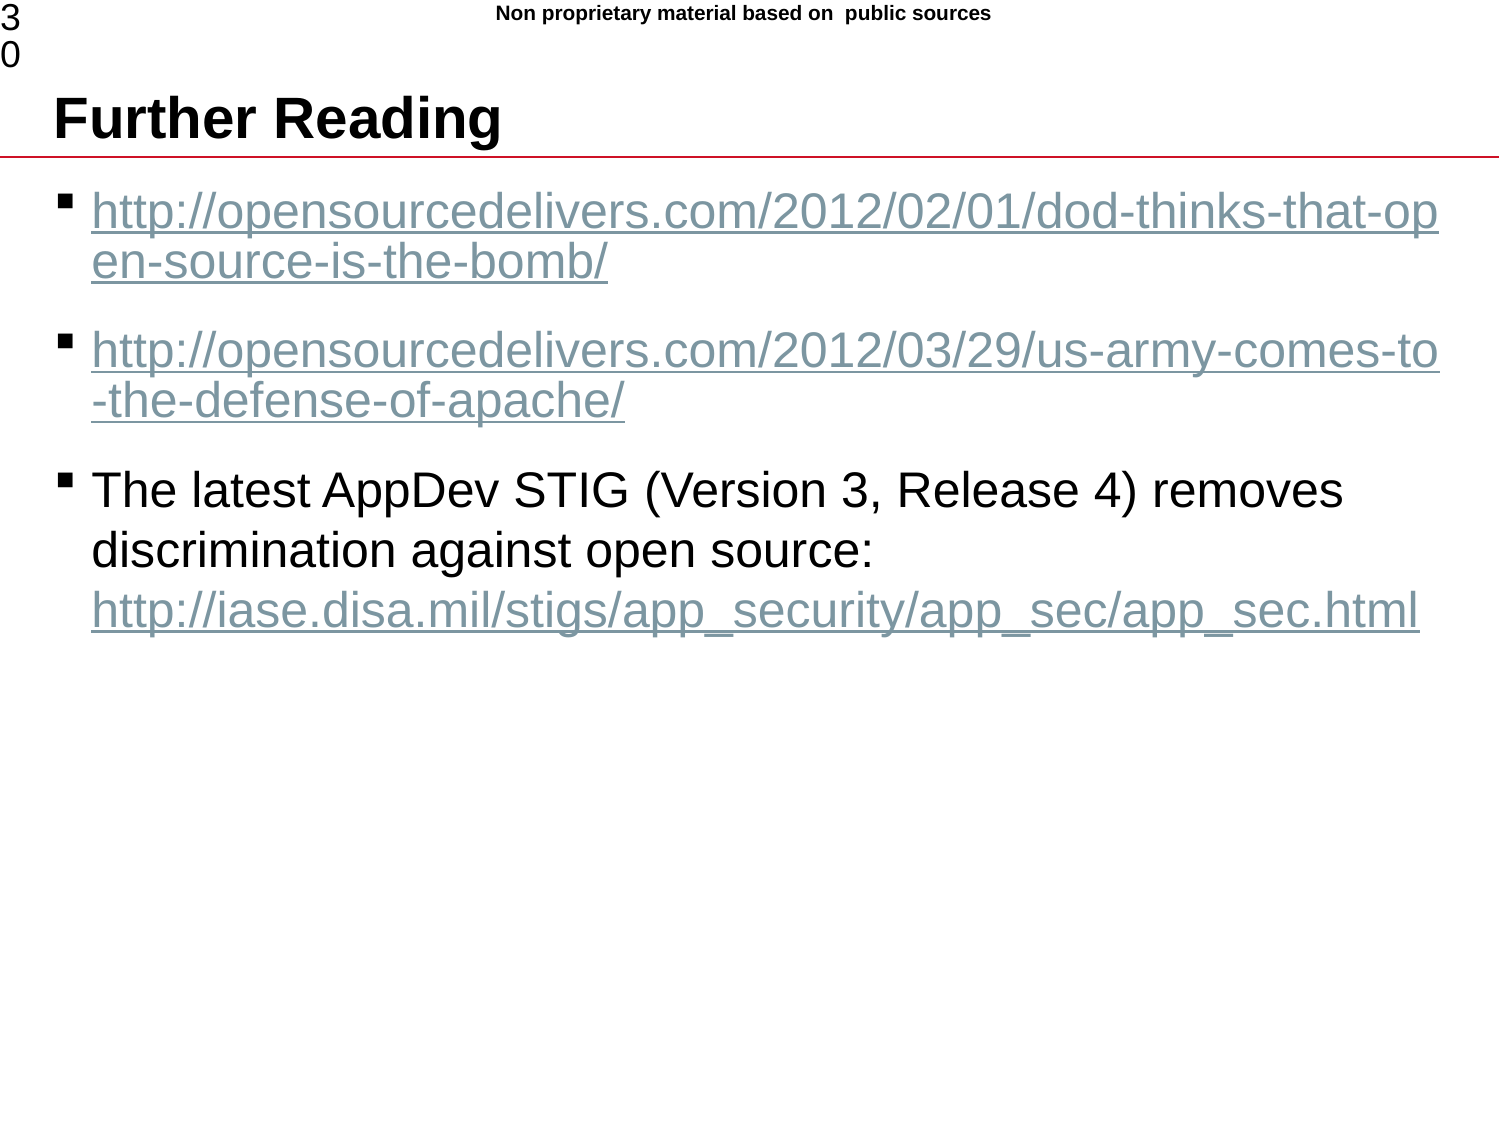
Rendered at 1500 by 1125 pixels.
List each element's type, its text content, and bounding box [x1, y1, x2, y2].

title Further Reading [38, 35, 1225, 158]
list http://opensourcedelivers.com/2012/02/01/dod-thinks-that-open-source-is-the-bomb/ http://opensourcedelivers.com/2012/03/29/us-army-comes-to-the-defense-of-apache/ The latest AppDev STIG (Version 3, Release 4) removes discrimination against open source: http://iase.disa.mil/stigs/app_security/app_sec/app_sec.html [38, 170, 1461, 1011]
